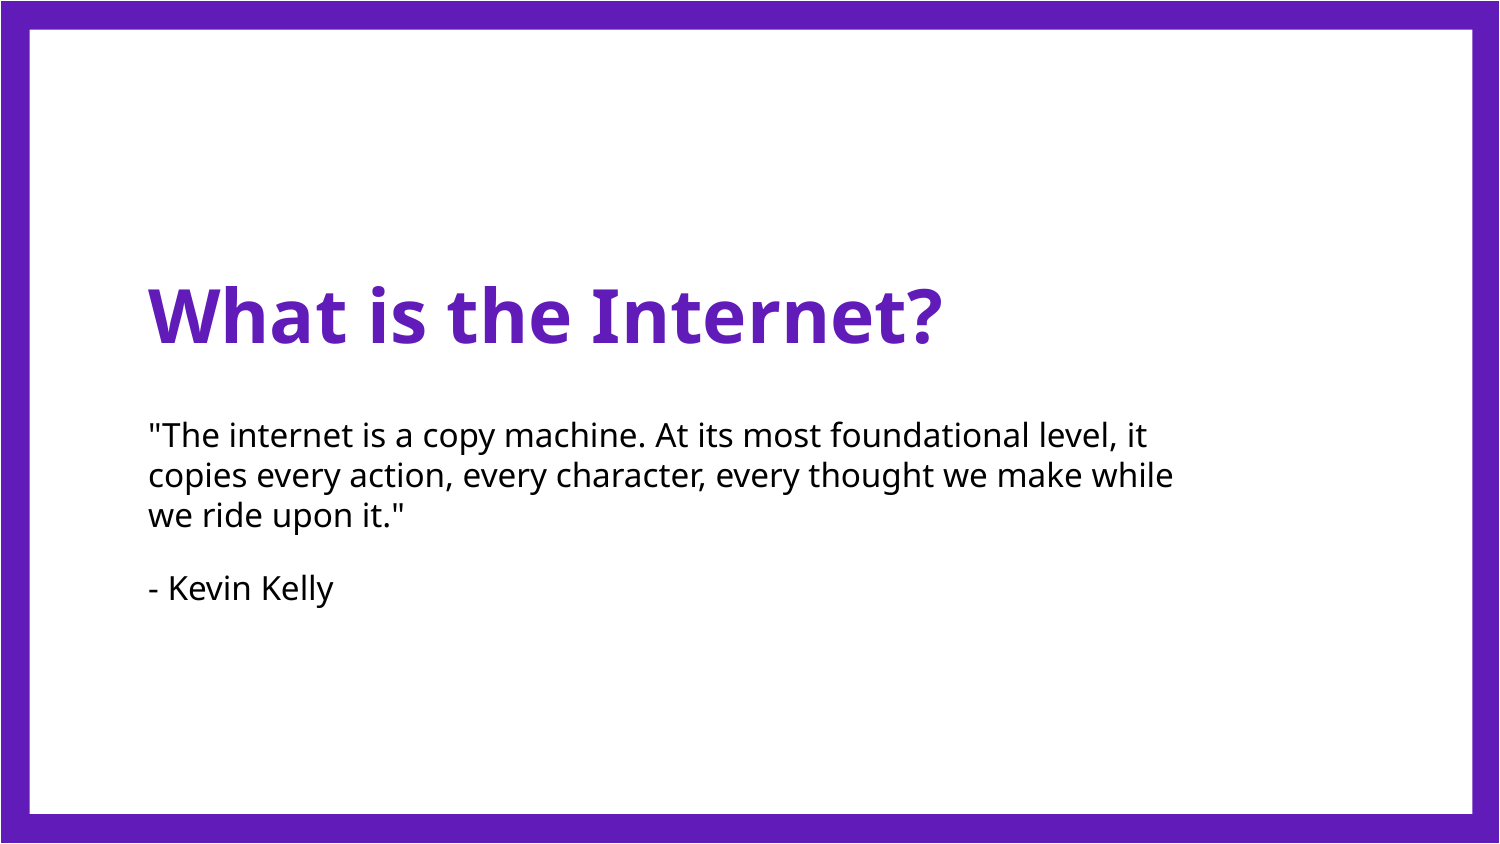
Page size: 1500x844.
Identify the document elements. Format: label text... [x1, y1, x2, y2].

list "The internet is a copy machine. At its most foundational level, it copies every action, every character, every thought we make while we ride upon it." - Kevin Kelly [133, 398, 1193, 734]
text_box [29, 29, 1473, 814]
title What is the Internet? [133, 131, 1193, 374]
